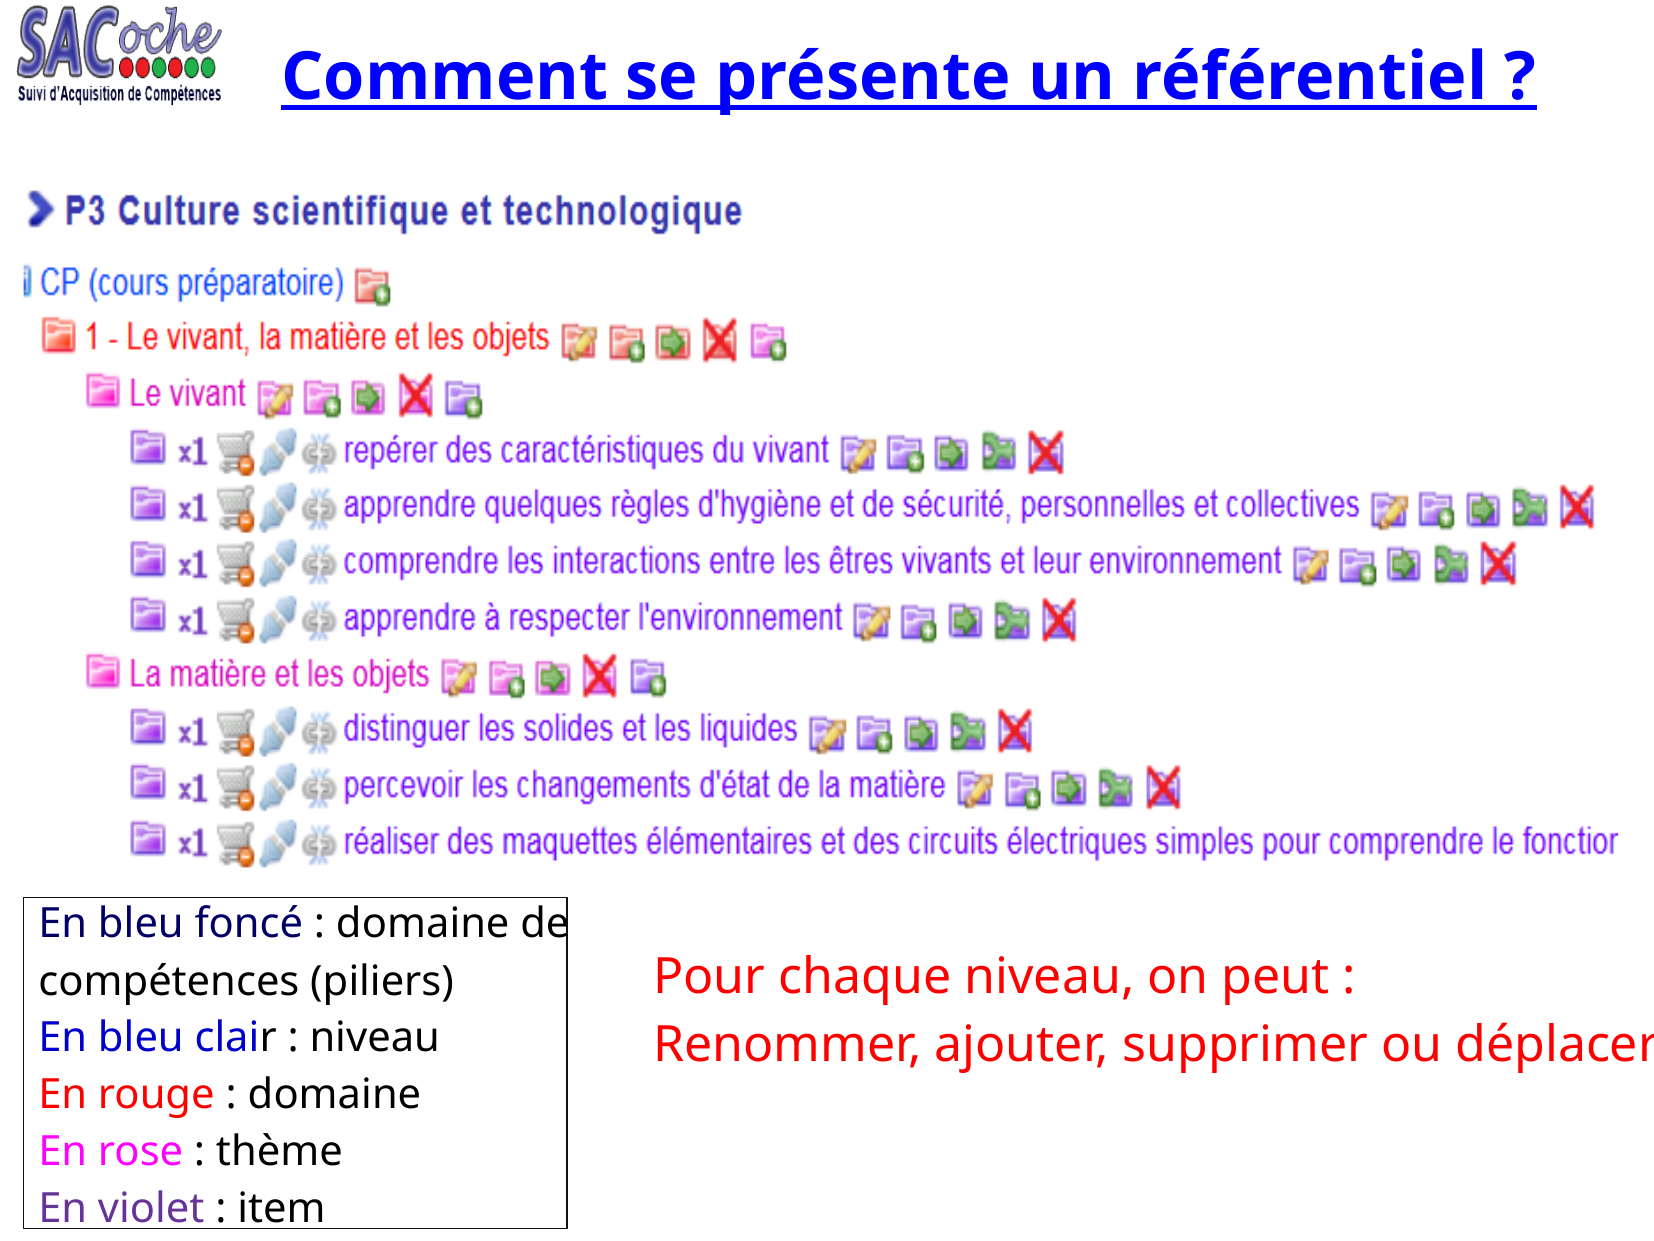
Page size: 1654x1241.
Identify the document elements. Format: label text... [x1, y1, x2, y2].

text_box En bleu foncé : domaine de compétences (piliers) En bleu clair : niveau En rouge : domaine En rose : thème En violet : item [23, 885, 626, 1241]
picture [13, 1, 225, 107]
title Comment se présente un référentiel ? [165, 0, 1654, 166]
picture [23, 162, 1619, 886]
text_box En bleu foncé : domaine de compétences (piliers) En bleu clair : niveau En rouge : domaine En rose : thème En violet : item [24, 898, 566, 1228]
text_box Pour chaque niveau, on peut : Renommer, ajouter, supprimer ou déplacer [638, 932, 1654, 1087]
